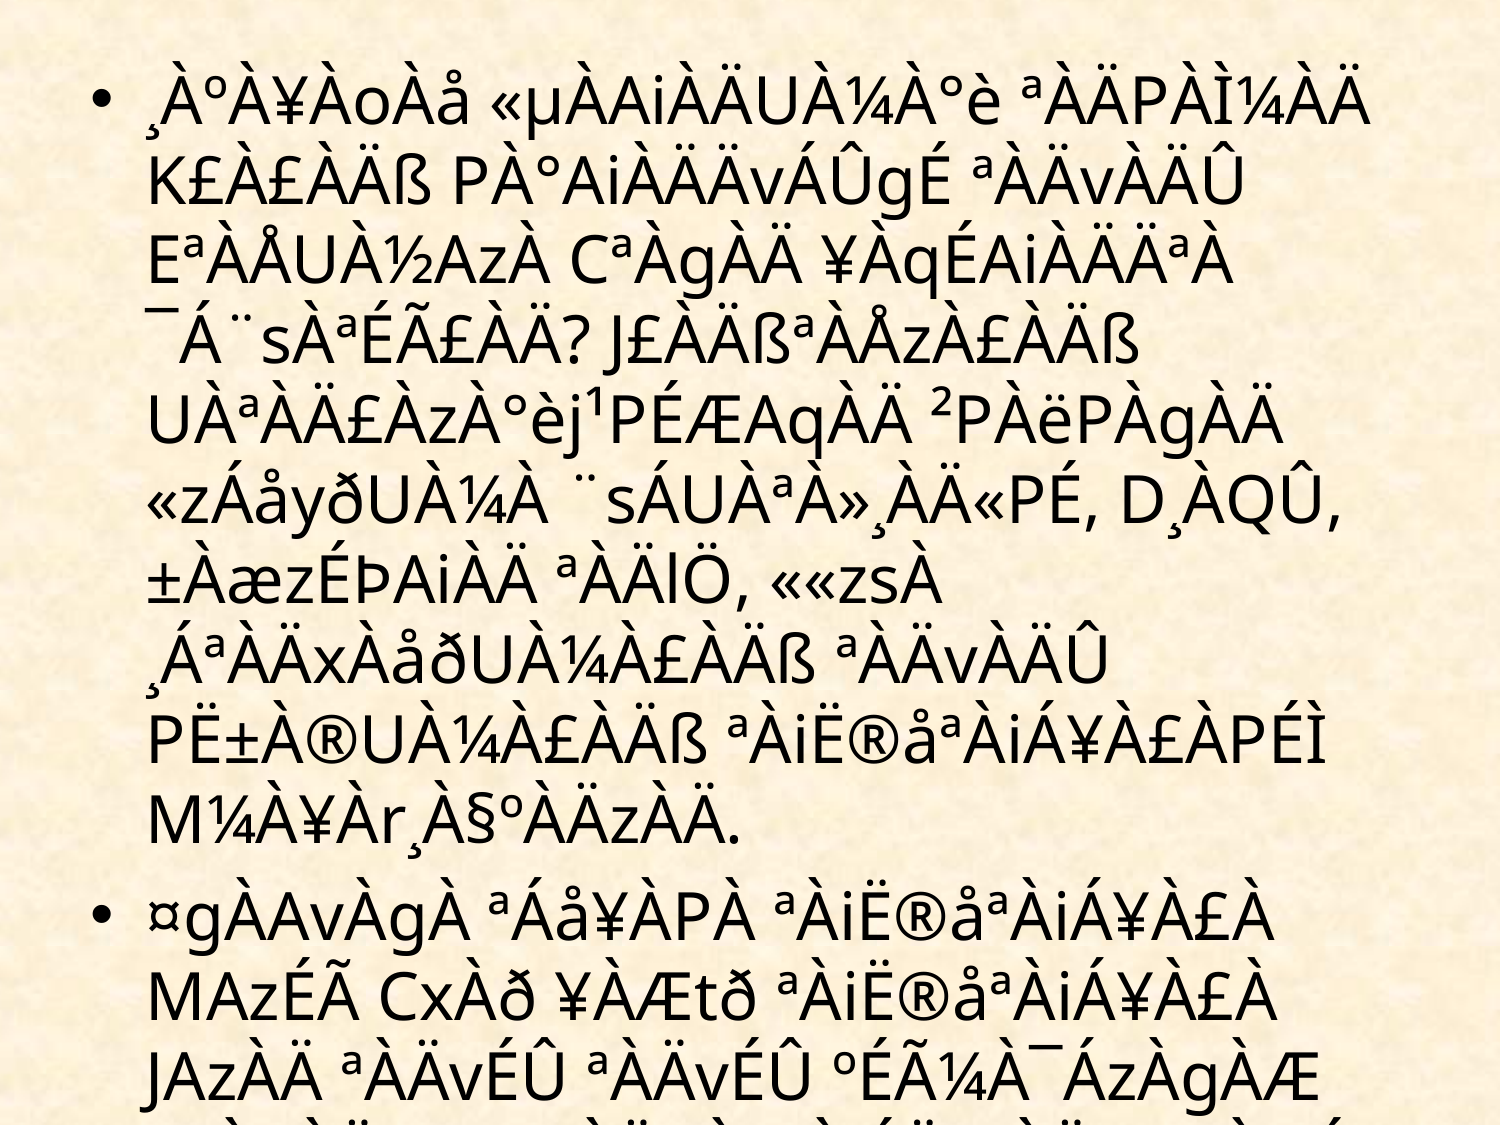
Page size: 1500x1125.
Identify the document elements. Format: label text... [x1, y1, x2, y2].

picture [0, 0, 1500, 1125]
text_box ¸ÀºÀ¥ÀoÀå «µÀAiÀÄUÀ¼À°è ªÀÄPÀÌ¼ÀÄ K£À£ÀÄß PÀ°AiÀÄÄvÁÛgÉ ªÀÄvÀÄÛ EªÀÅUÀ½AzÀ CªÀgÀÄ ¥ÀqÉAiÀÄÄªÀ ¯Á¨sÀªÉÃ£ÀÄ? J£ÀÄßªÀÅzÀ£ÀÄß UÀªÀÄ£ÀzÀ°èj¹PÉÆAqÀÄ ²PÀëPÀgÀÄ «zÁåyðUÀ¼À ¨sÁUÀªÀ»¸ÀÄ«PÉ, D¸ÀQÛ, ±ÀæzÉÞAiÀÄ ªÀÄlÖ, ««zsÀ ¸ÁªÀÄxÀåðUÀ¼À£ÀÄß ªÀÄvÀÄÛ PË±À®UÀ¼À£ÀÄß ªÀiË®åªÀiÁ¥À£ÀPÉÌ M¼À¥Àr¸À§ºÀÄzÀÄ. ¤gÀAvÀgÀ ªÁå¥ÀPÀ ªÀiË®åªÀiÁ¥À£À MAzÉÃ CxÀð ¥ÀÆtð ªÀiË®åªÀiÁ¥À£À JAzÀÄ ªÀÄvÉÛ ªÀÄvÉÛ ºÉÃ¼À¯ÁzÀgÀÆ EzÀ£ÀÄß MAzÀÄ ªÀåªÀ¸ÉÜAiÀÄ M¼ÀUÉ ¥ÀjuÁªÀÄPÁjAiÀiÁV C¼ÀªÀr¹PÉÆ¼ÀÄîªÁUÀ E£ÀÆß ºÉaÑ£À JZÀÑjPÉAiÀÄ aAvÀ£É ªÀiÁqÀ¨ÉÃPÁUÀÄvÀÛzÉ. ¤¢ðµÀÖ «µÀAiÀÄUÀ¼À°è «zÁåyðUÀ¼ÀÄ UÀ½¹zÀ ¸ÁzsÀ£ÉAiÀÄ£ÀÄß ¸ÀÄ®¨sÀªÁV ¤zsÀðj¹ ªÀiË®åªÀiÁ¥À£ÀUÀ½UÉ M¼À¥Àr¸ÀÄªÀAvÉAiÉÄÃ PÀ°PÉAiÀÄ ¥ÀæªÀÈwÛUÀ¼ÀÄ, D¸ÀQÛ ªÀÄvÀÄÛ PÀ°AiÀÄÄªÀ ¸ÁªÀÄxÀåð EªÀ£ÀÆß M¼À¥Àr¸À¨ÉÃPÀÄ. [74, 49, 1450, 1125]
